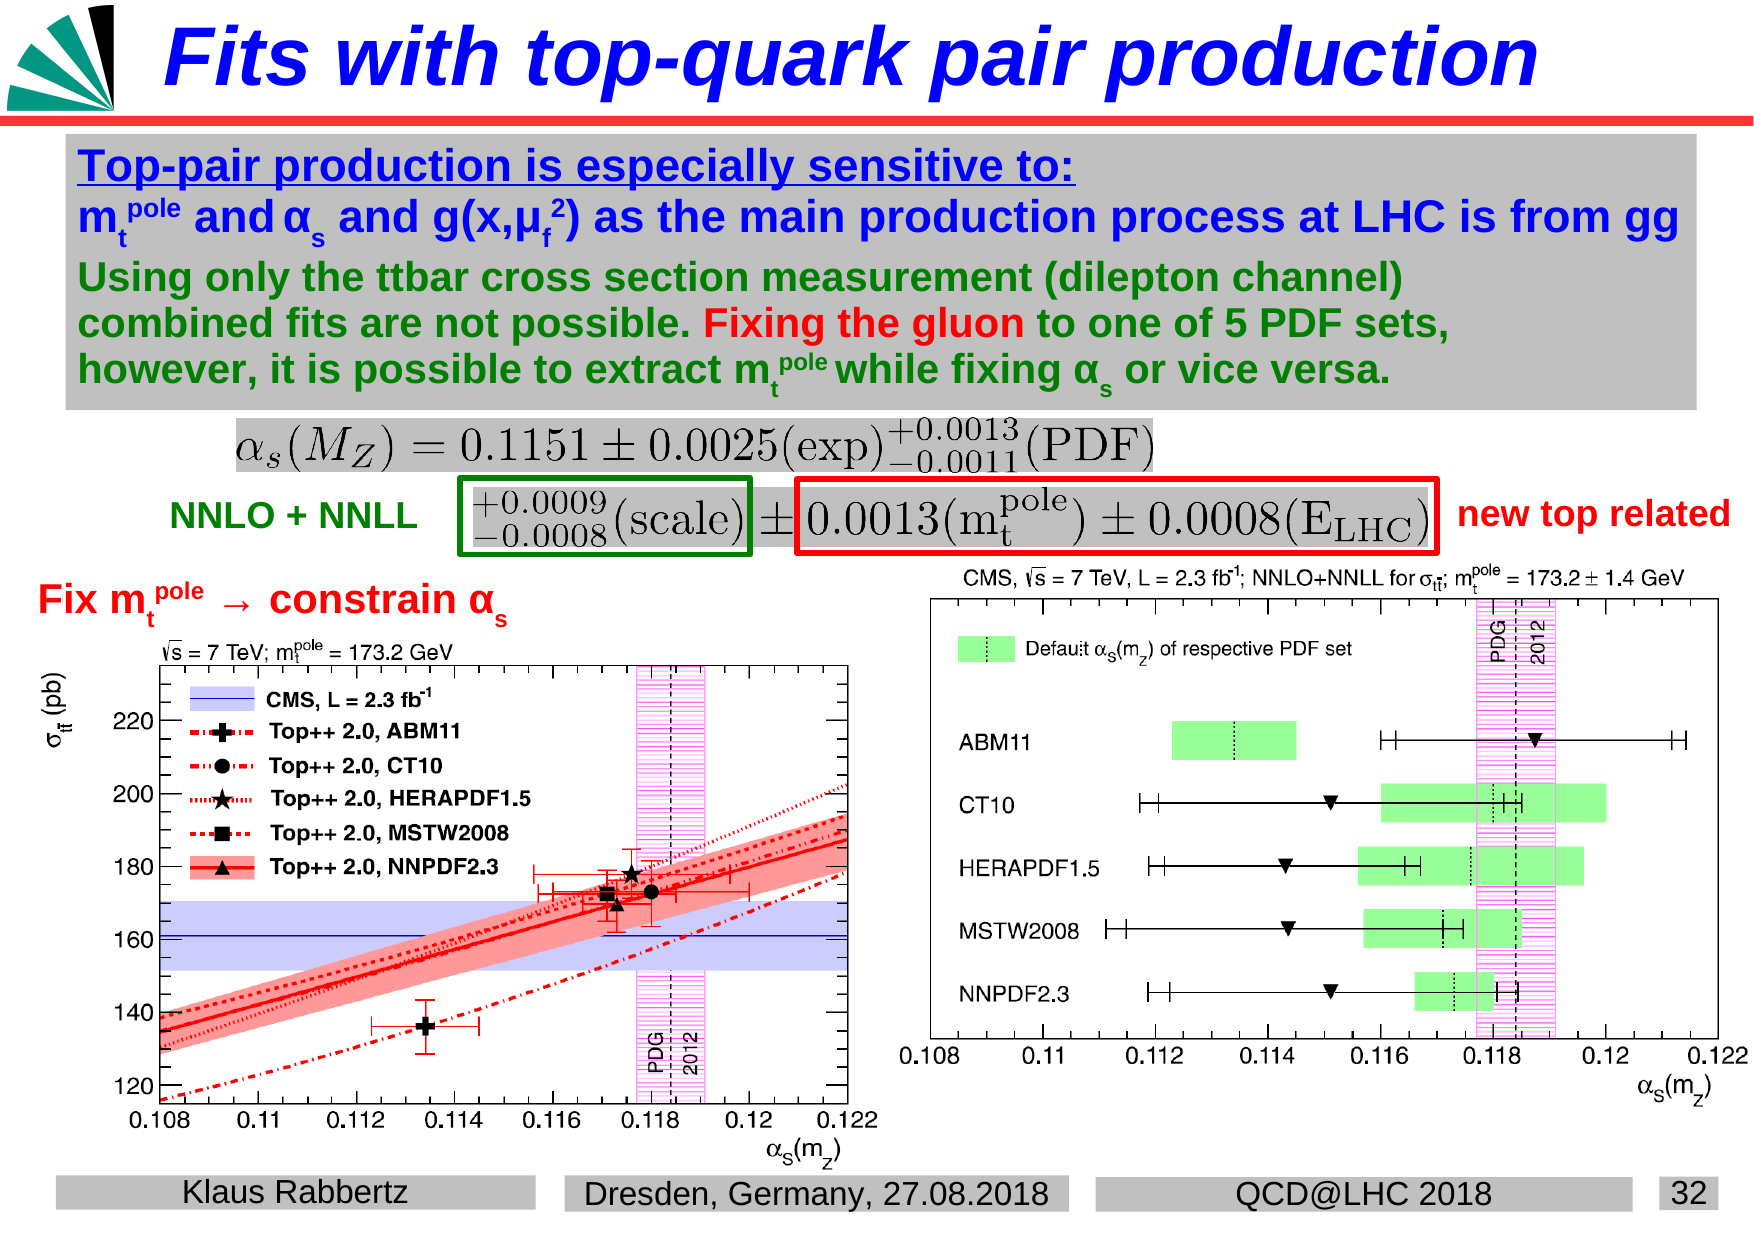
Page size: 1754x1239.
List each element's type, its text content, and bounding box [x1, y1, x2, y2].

picture [35, 637, 880, 1174]
picture [236, 417, 1153, 473]
picture [473, 486, 747, 547]
text_box NNLO + NNLL [157, 488, 431, 543]
text_box Top-pair production is especially sensitive to: mtpole and αs and g(x,μf2) as the main production process at LHC is from gg Using only the ttbar cross section measurement (dilepton channel) combined fits are not possible. Fixing the gluon to one of 5 PDF sets, however, it is possible to extract mtpole while fixing αs or vice versa. [65, 133, 1697, 411]
picture [891, 561, 1754, 1111]
picture [800, 486, 1428, 547]
title Fits with top-quark pair production [123, 0, 1606, 114]
picture [7, 5, 114, 112]
text_box Fix mtpole → constrain αs [25, 569, 520, 639]
text_box new top related [1445, 486, 1746, 540]
picture [753, 486, 794, 547]
